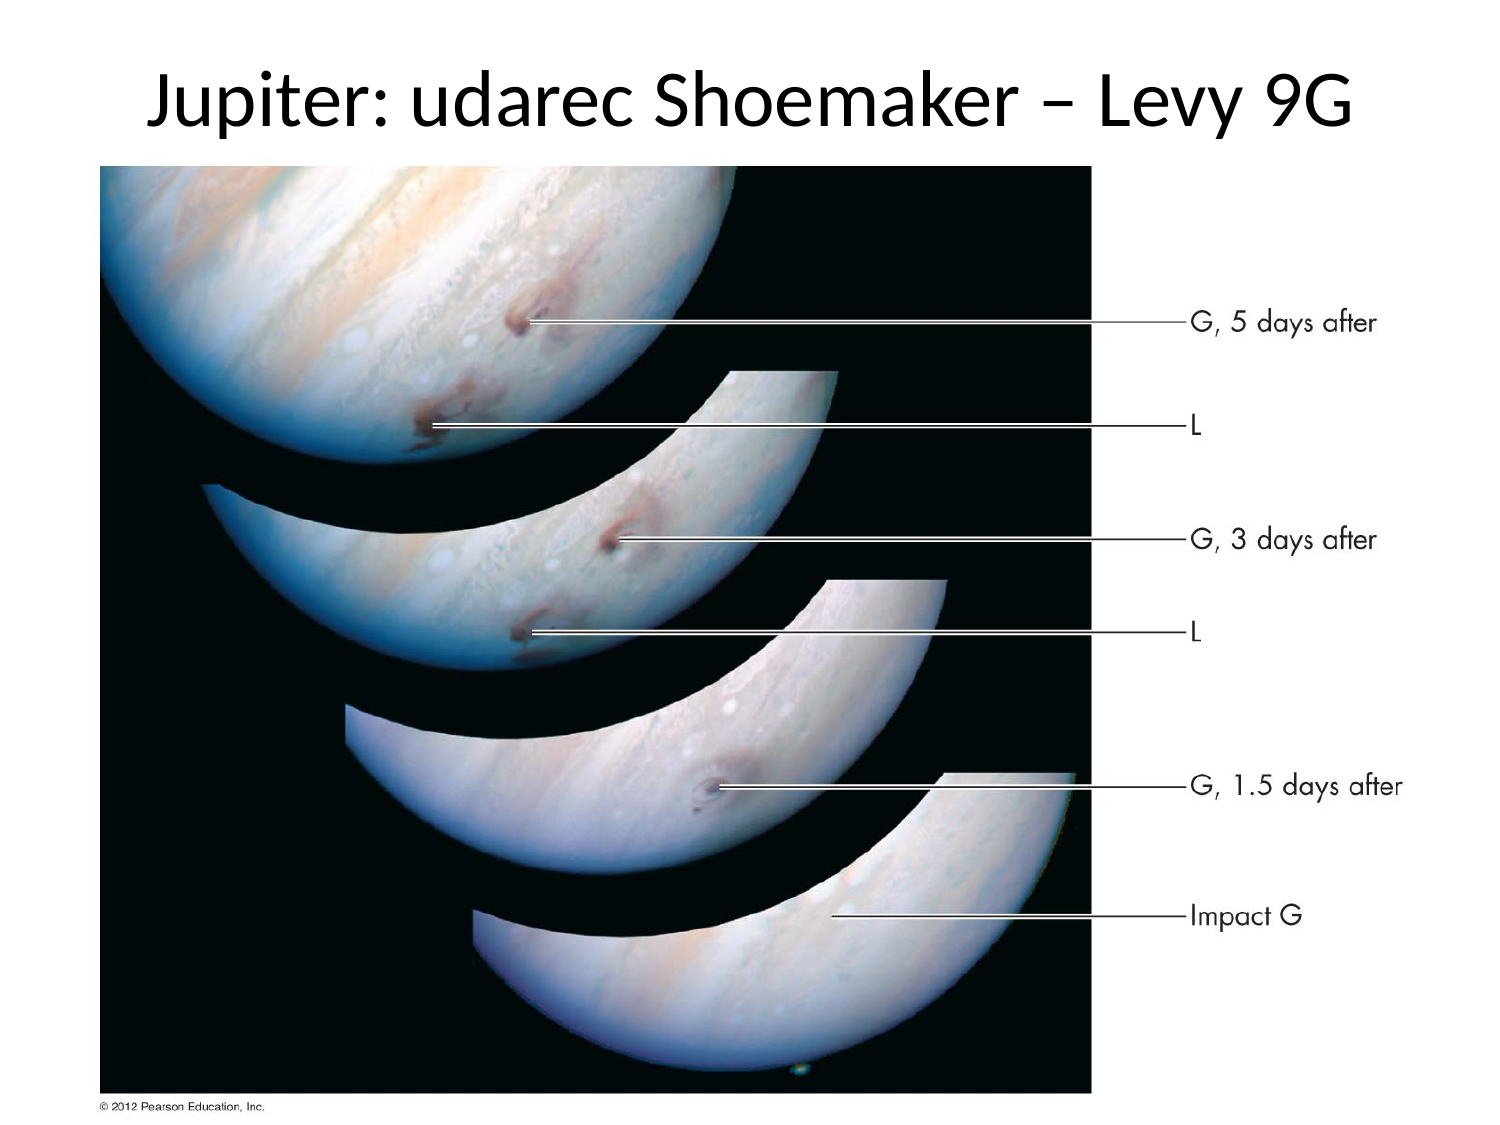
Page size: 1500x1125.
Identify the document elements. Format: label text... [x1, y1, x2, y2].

picture [88, 156, 1412, 1125]
title Jupiter: udarec Shoemaker – Levy 9G [76, 0, 1427, 188]
